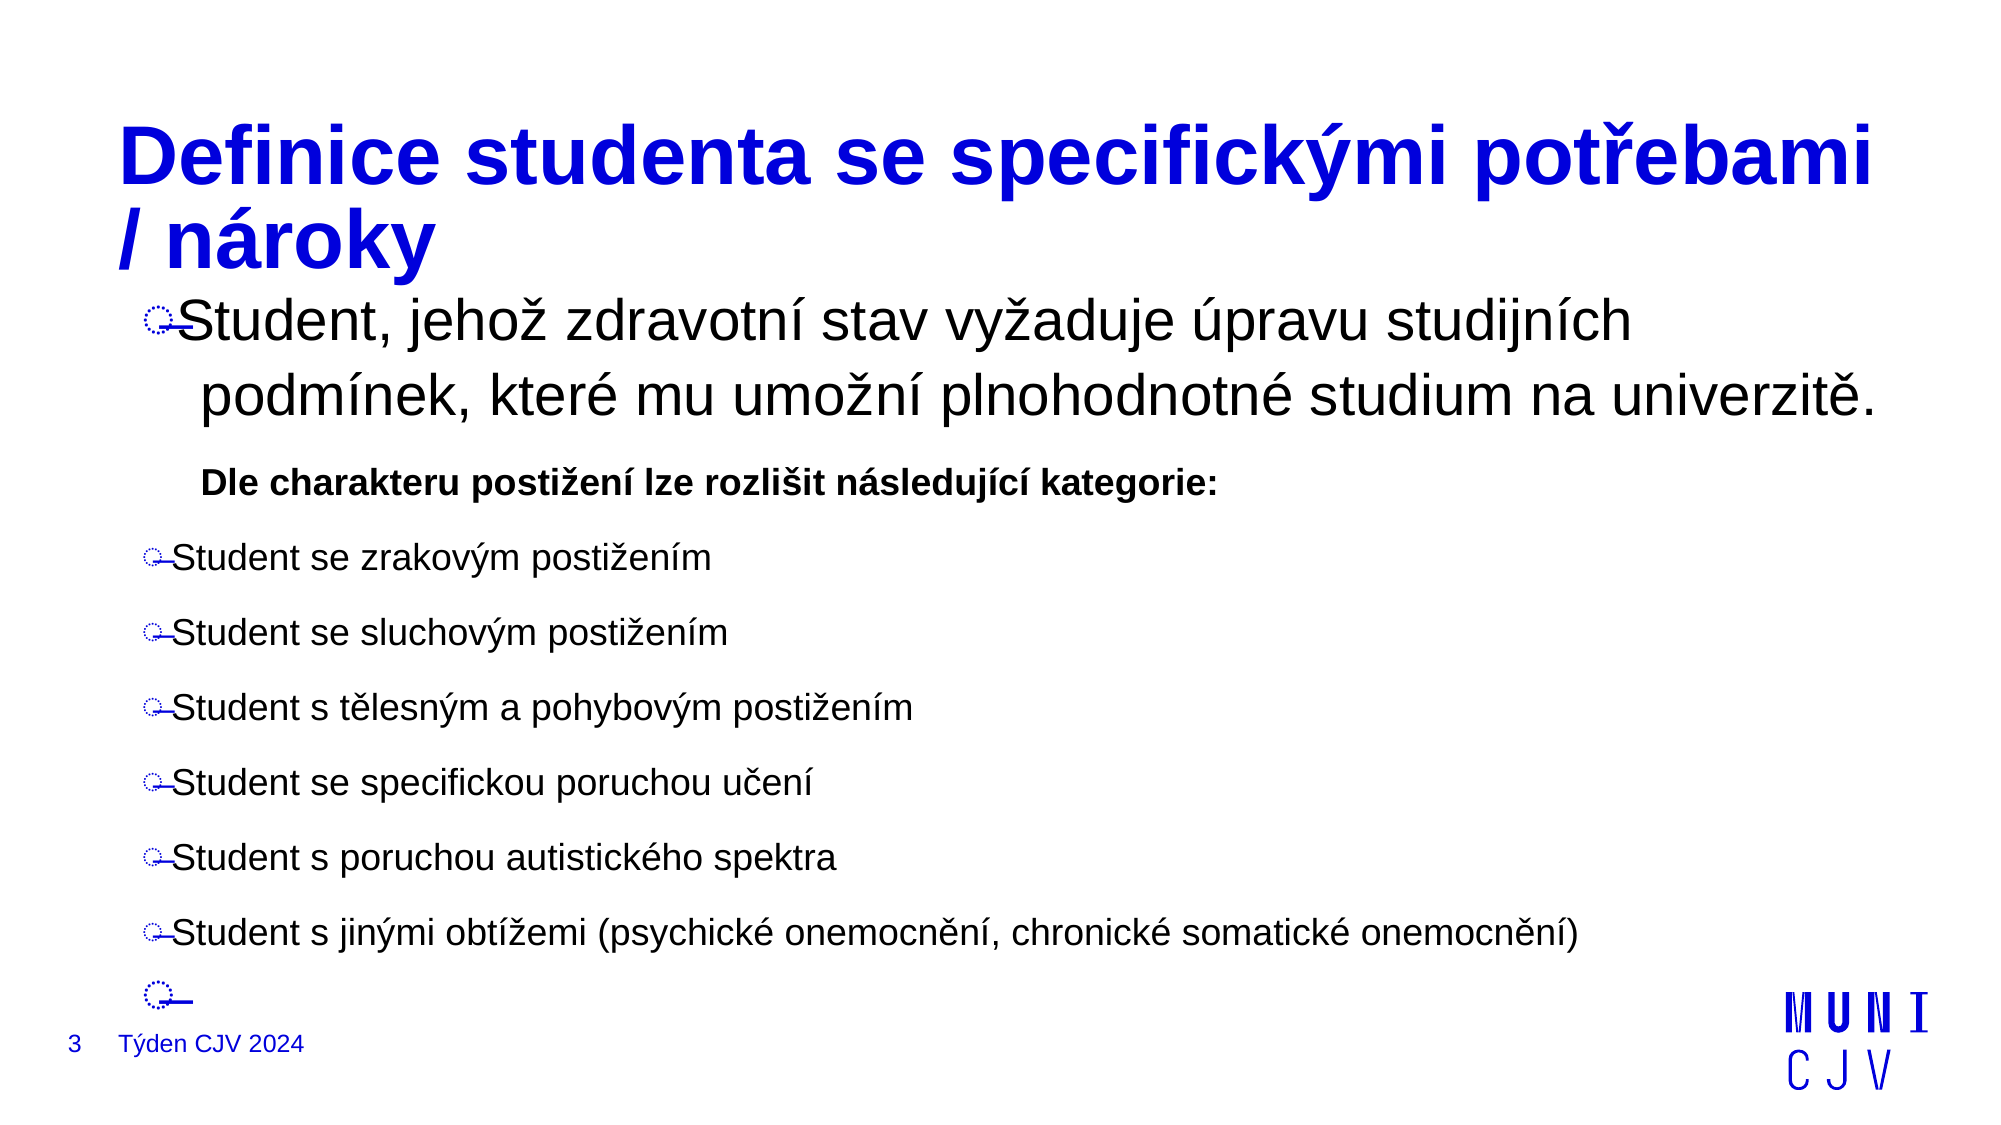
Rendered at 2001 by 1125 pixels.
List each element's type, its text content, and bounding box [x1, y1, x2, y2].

list Student, jehož zdravotní stav vyžaduje úpravu studijních podmínek, které mu umožní plnohodnotné studium na univerzitě. Dle charakteru postižení lze rozlišit následující kategorie: Student se zrakovým postižením Student se sluchovým postižením Student s tělesným a pohybovým postižením Student se specifickou poruchou učení Student s poruchou autistického spektra Student s jinými obtížemi (psychické onemocnění, chronické somatické onemocnění) [118, 277, 1883, 957]
title Definice studenta se specifickými potřebami / nároky [118, 118, 1883, 193]
slide_number ‹#› [67, 1021, 110, 1063]
footer Týden CJV 2024 [118, 1021, 1418, 1063]
